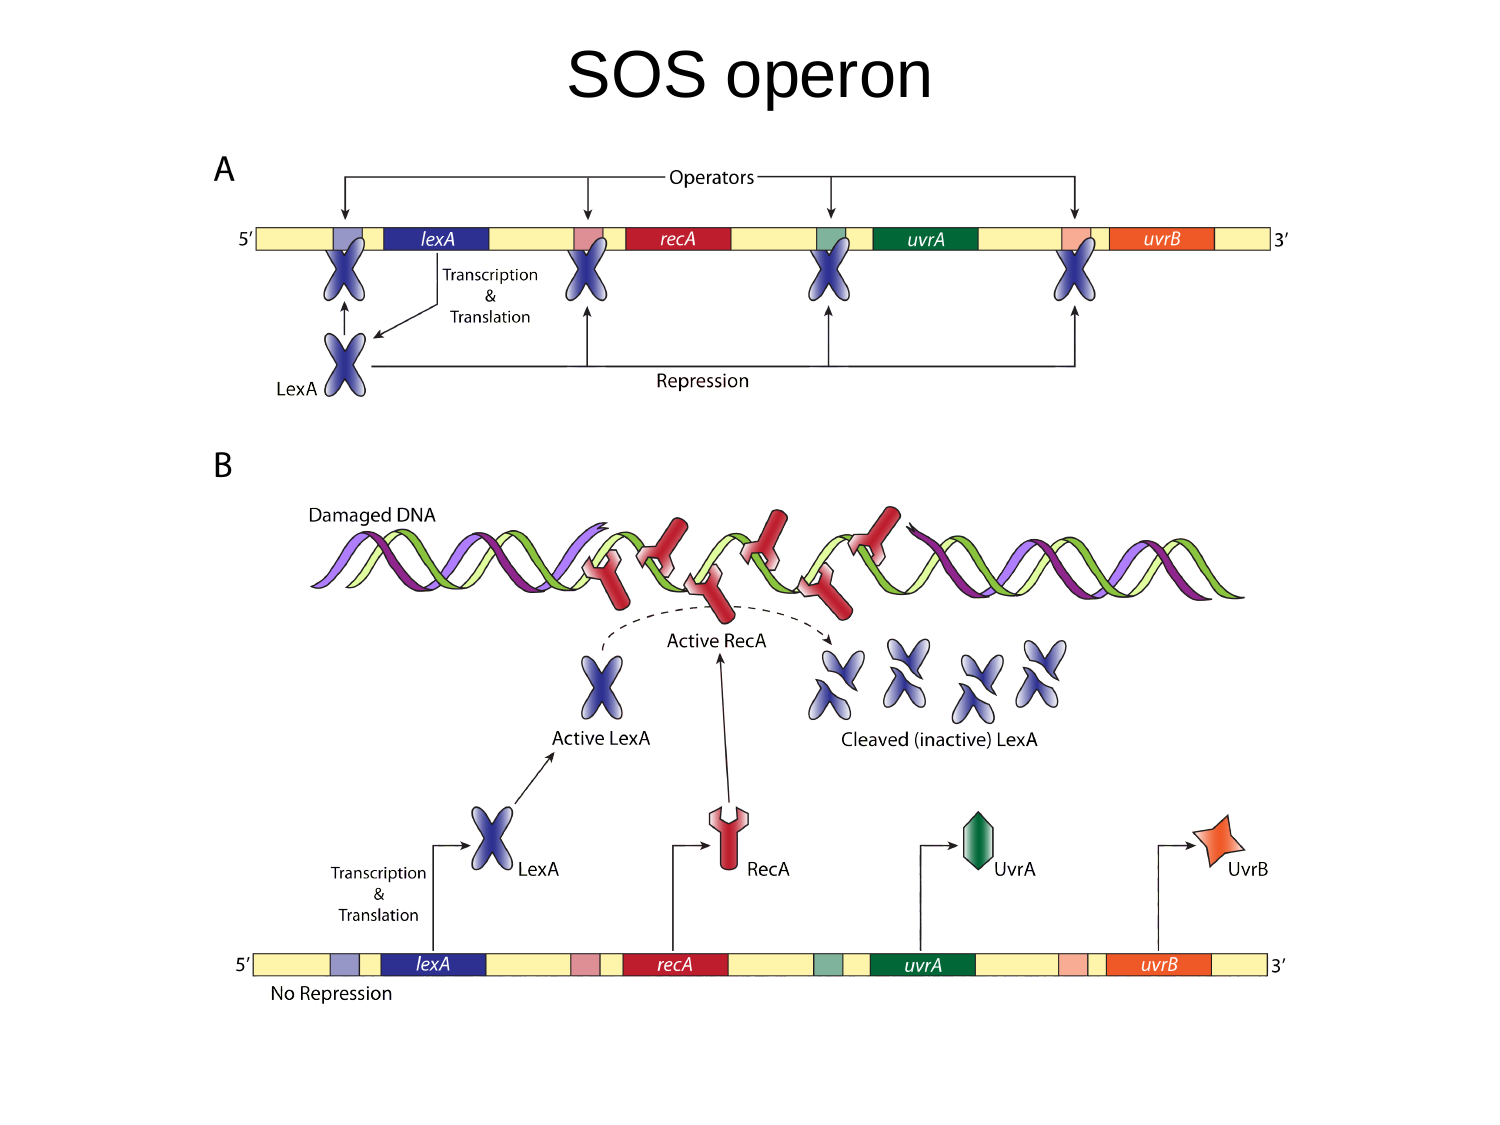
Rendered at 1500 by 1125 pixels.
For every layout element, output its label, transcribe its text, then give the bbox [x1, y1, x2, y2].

title SOS operon [75, 23, 1426, 119]
picture [212, 149, 1288, 1005]
